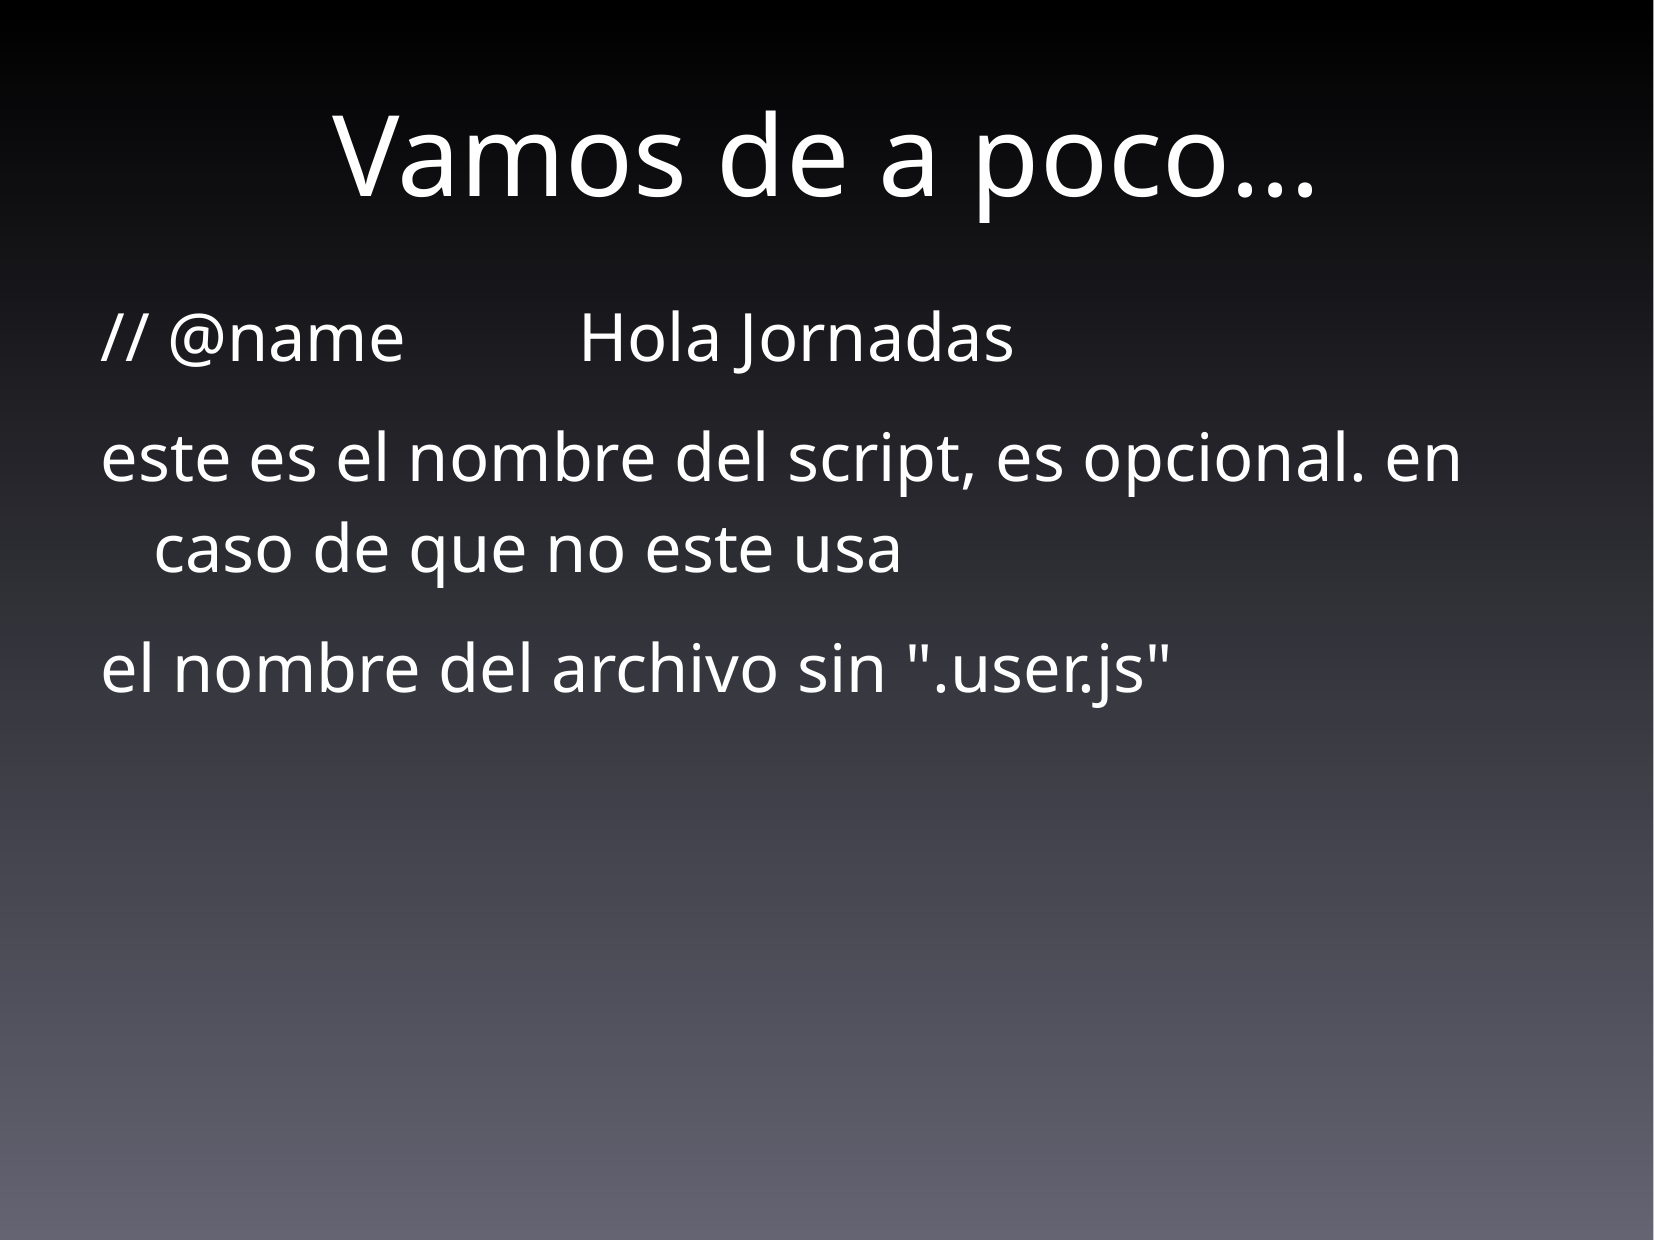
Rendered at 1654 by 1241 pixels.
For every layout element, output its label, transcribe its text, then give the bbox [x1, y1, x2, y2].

list // @name Hola Jornadas este es el nombre del script, es opcional. en caso de que no este usa el nombre del archivo sin ".user.js" [82, 290, 1571, 1094]
title Vamos de a poco... [82, 56, 1571, 250]
